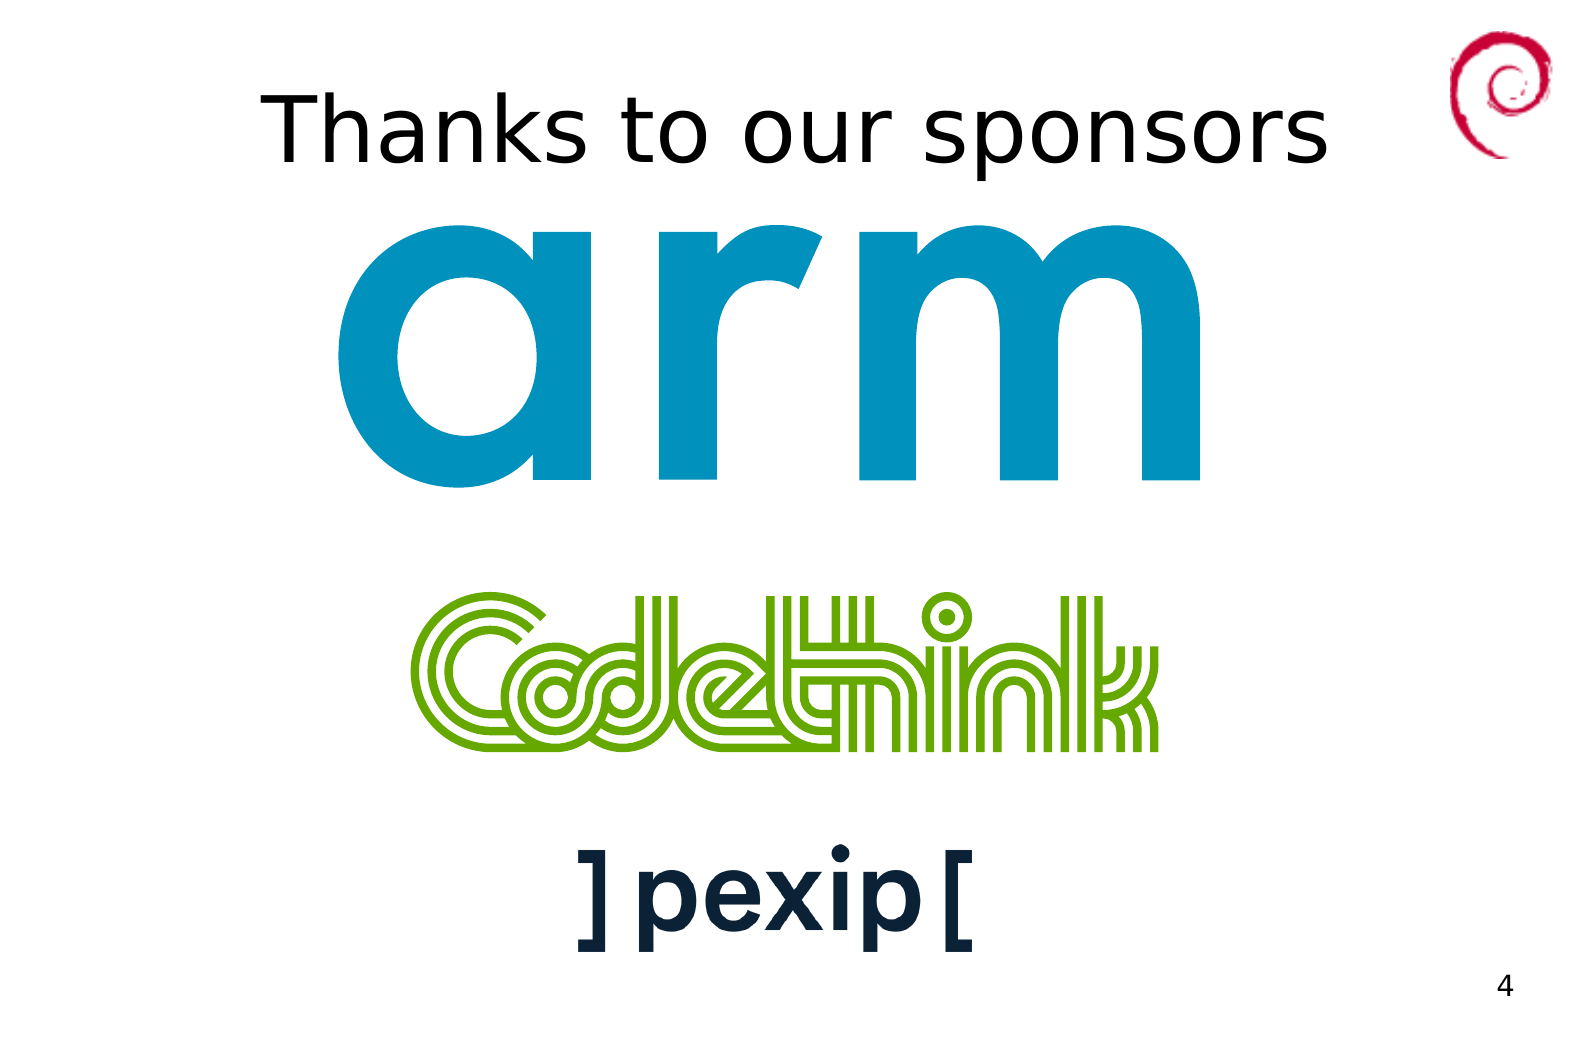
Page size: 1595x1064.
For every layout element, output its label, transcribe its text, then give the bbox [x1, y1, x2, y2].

picture [338, 225, 444, 339]
picture [473, 225, 1201, 488]
picture [409, 587, 1160, 757]
title Thanks to our sponsors [79, 42, 1515, 220]
picture [991, 225, 1102, 260]
subtitle [79, 256, 1515, 944]
picture [1450, 31, 1555, 159]
picture [1130, 225, 1201, 316]
picture [398, 278, 536, 435]
picture [578, 844, 972, 952]
picture [338, 372, 443, 488]
